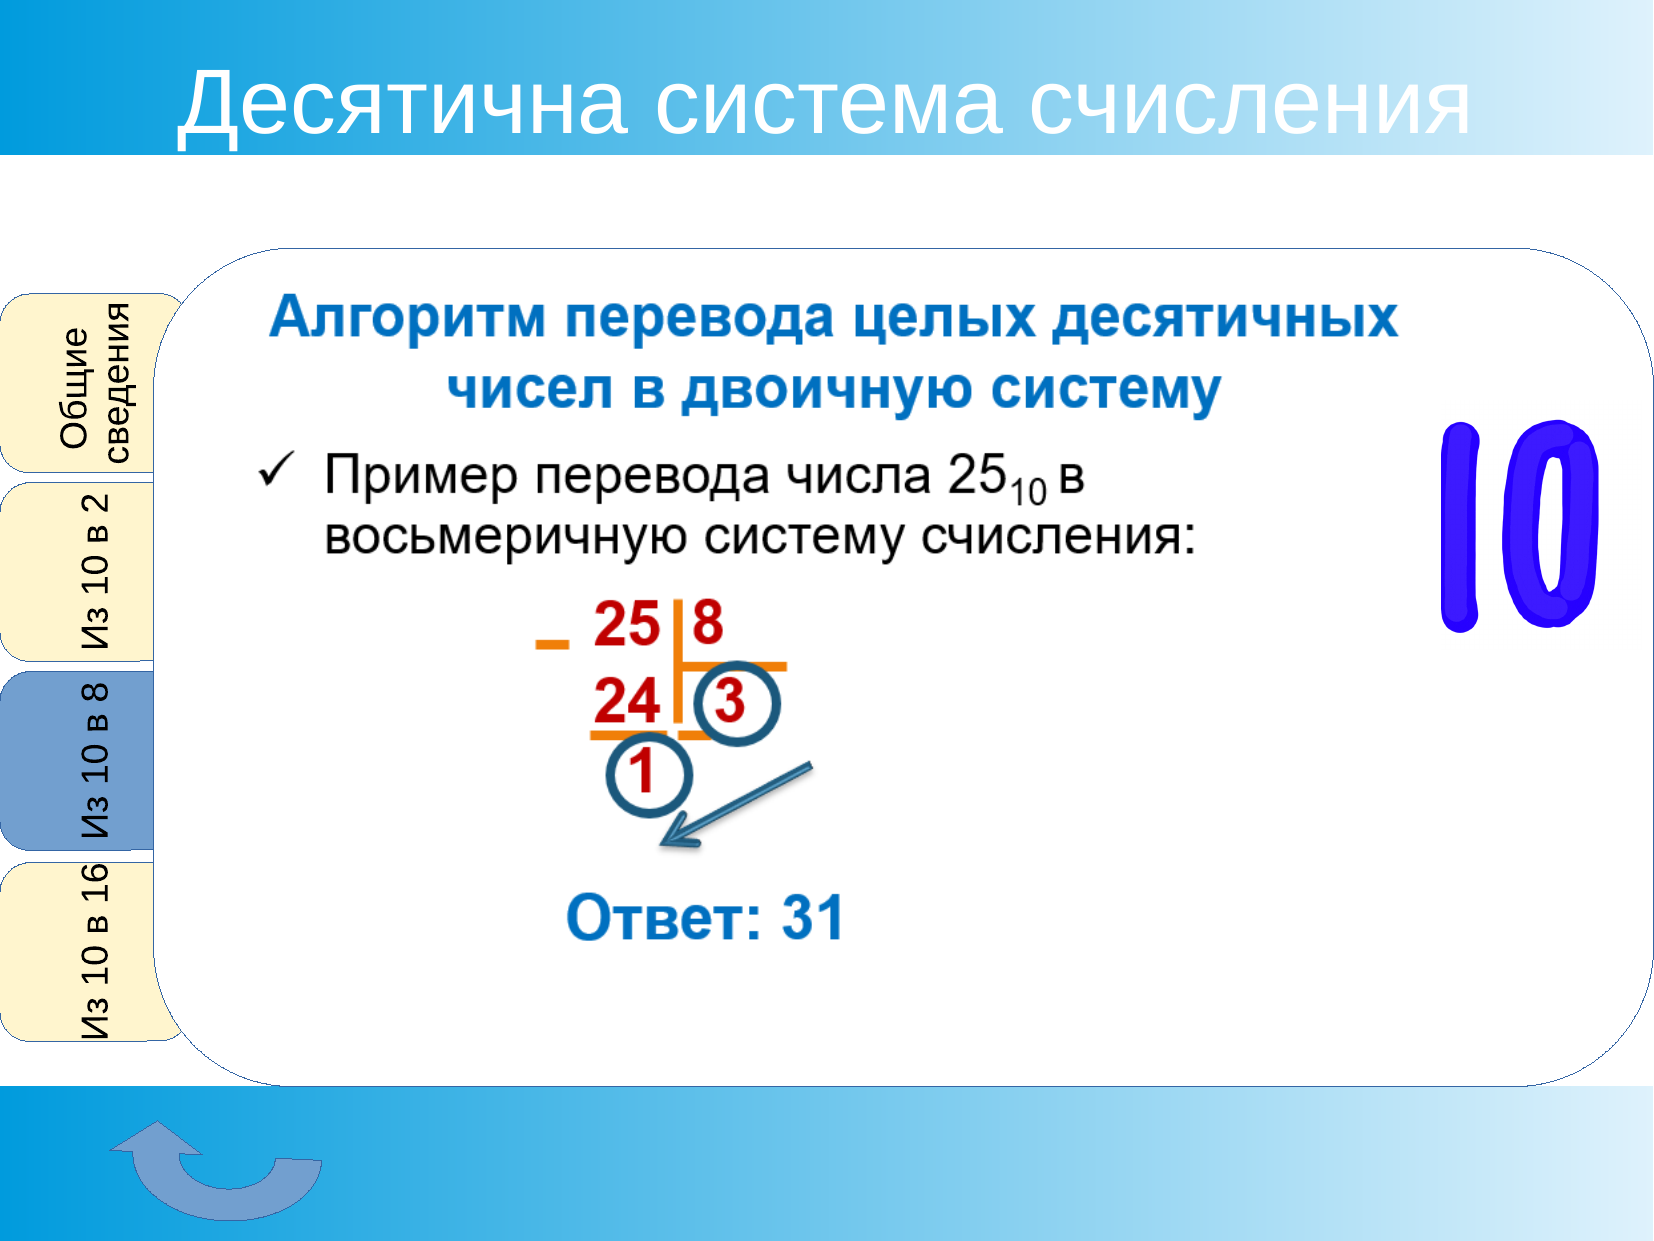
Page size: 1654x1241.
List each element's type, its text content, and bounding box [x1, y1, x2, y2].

text_box [109, 1120, 322, 1221]
title Десятична система счисления [82, 49, 1571, 155]
text_box [153, 248, 1654, 1087]
text_box Из 10 в 8 [0, 671, 153, 851]
text_box Общие сведения [0, 293, 181, 473]
picture [236, 283, 1642, 1070]
text_box Из 10 в 16 [0, 862, 181, 1042]
text_box Из 10 в 2 [0, 482, 153, 662]
